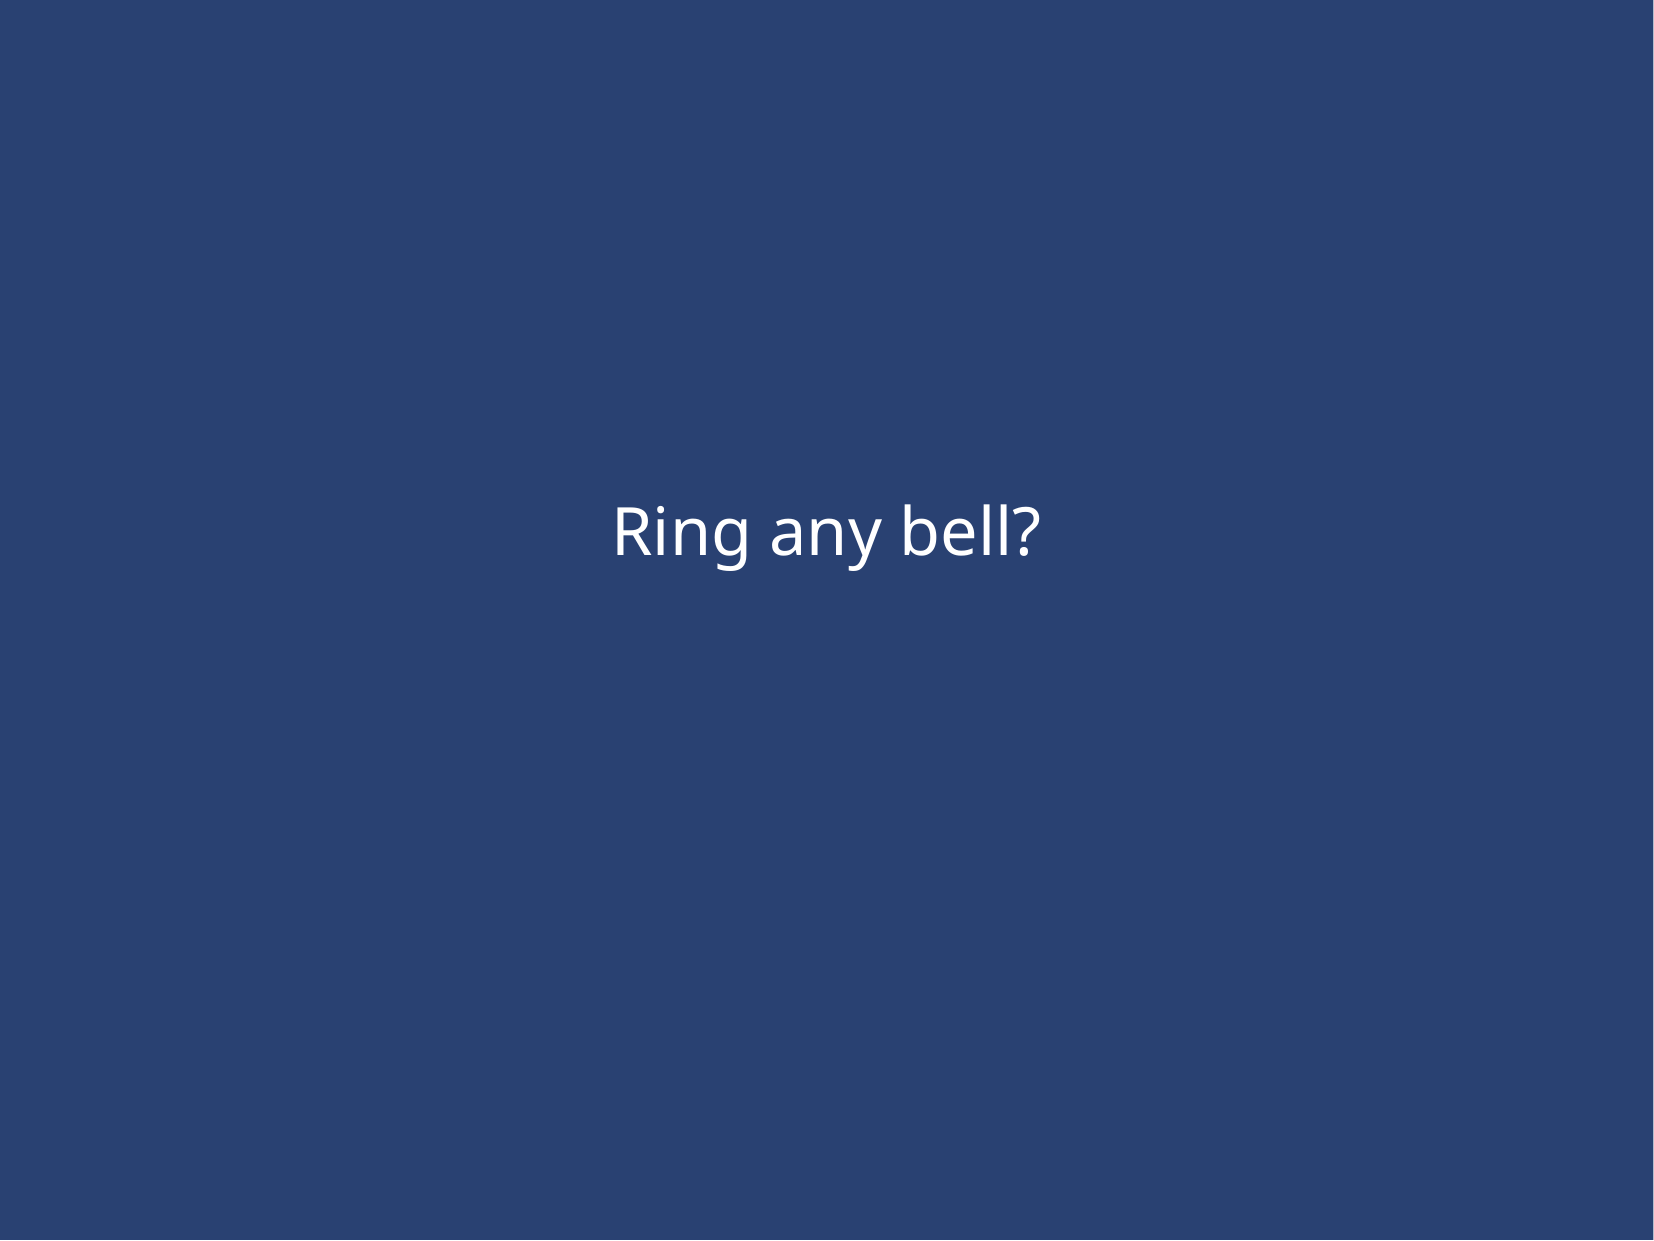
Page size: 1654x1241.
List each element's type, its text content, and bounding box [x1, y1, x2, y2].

subtitle Ring any bell? [82, 49, 1571, 1109]
